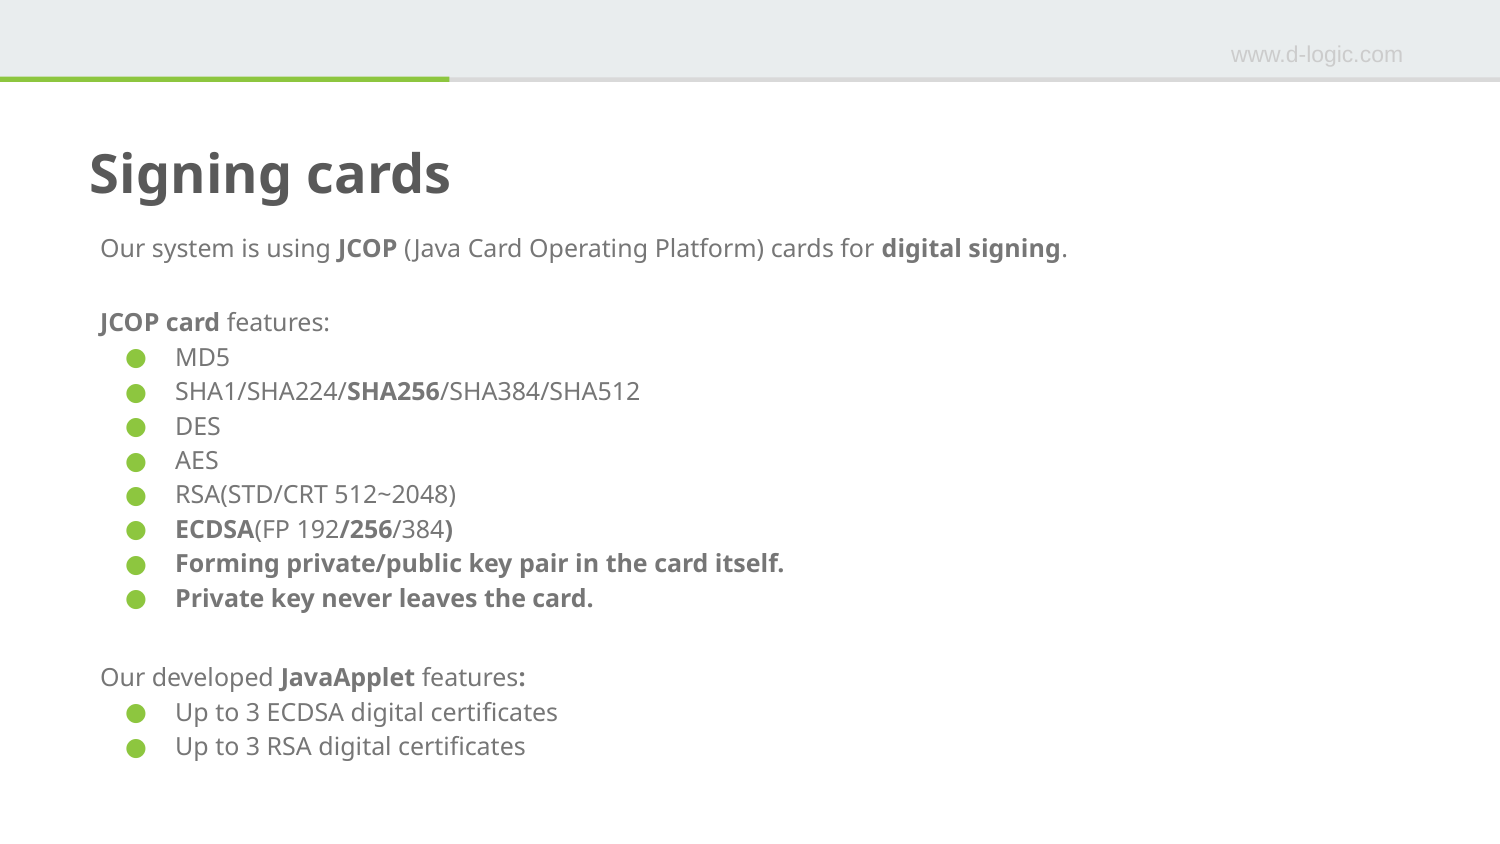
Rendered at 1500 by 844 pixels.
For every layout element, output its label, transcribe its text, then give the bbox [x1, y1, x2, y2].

list Our system is using JCOP (Java Card Operating Platform) cards for digital signing. JCOP card features: MD5 SHA1/SHA224/SHA256/SHA384/SHA512 DES AES RSA(STD/CRT 512~2048) ECDSA(FP 192/256/384) Forming private/public key pair in the card itself. Private key never leaves the card. Our developed JavaApplet features: Up to 3 ECDSA digital certificates Up to 3 RSA digital certificates [85, 212, 1347, 784]
title Signing cards [74, 124, 1328, 213]
text_box [0, 76, 1500, 82]
